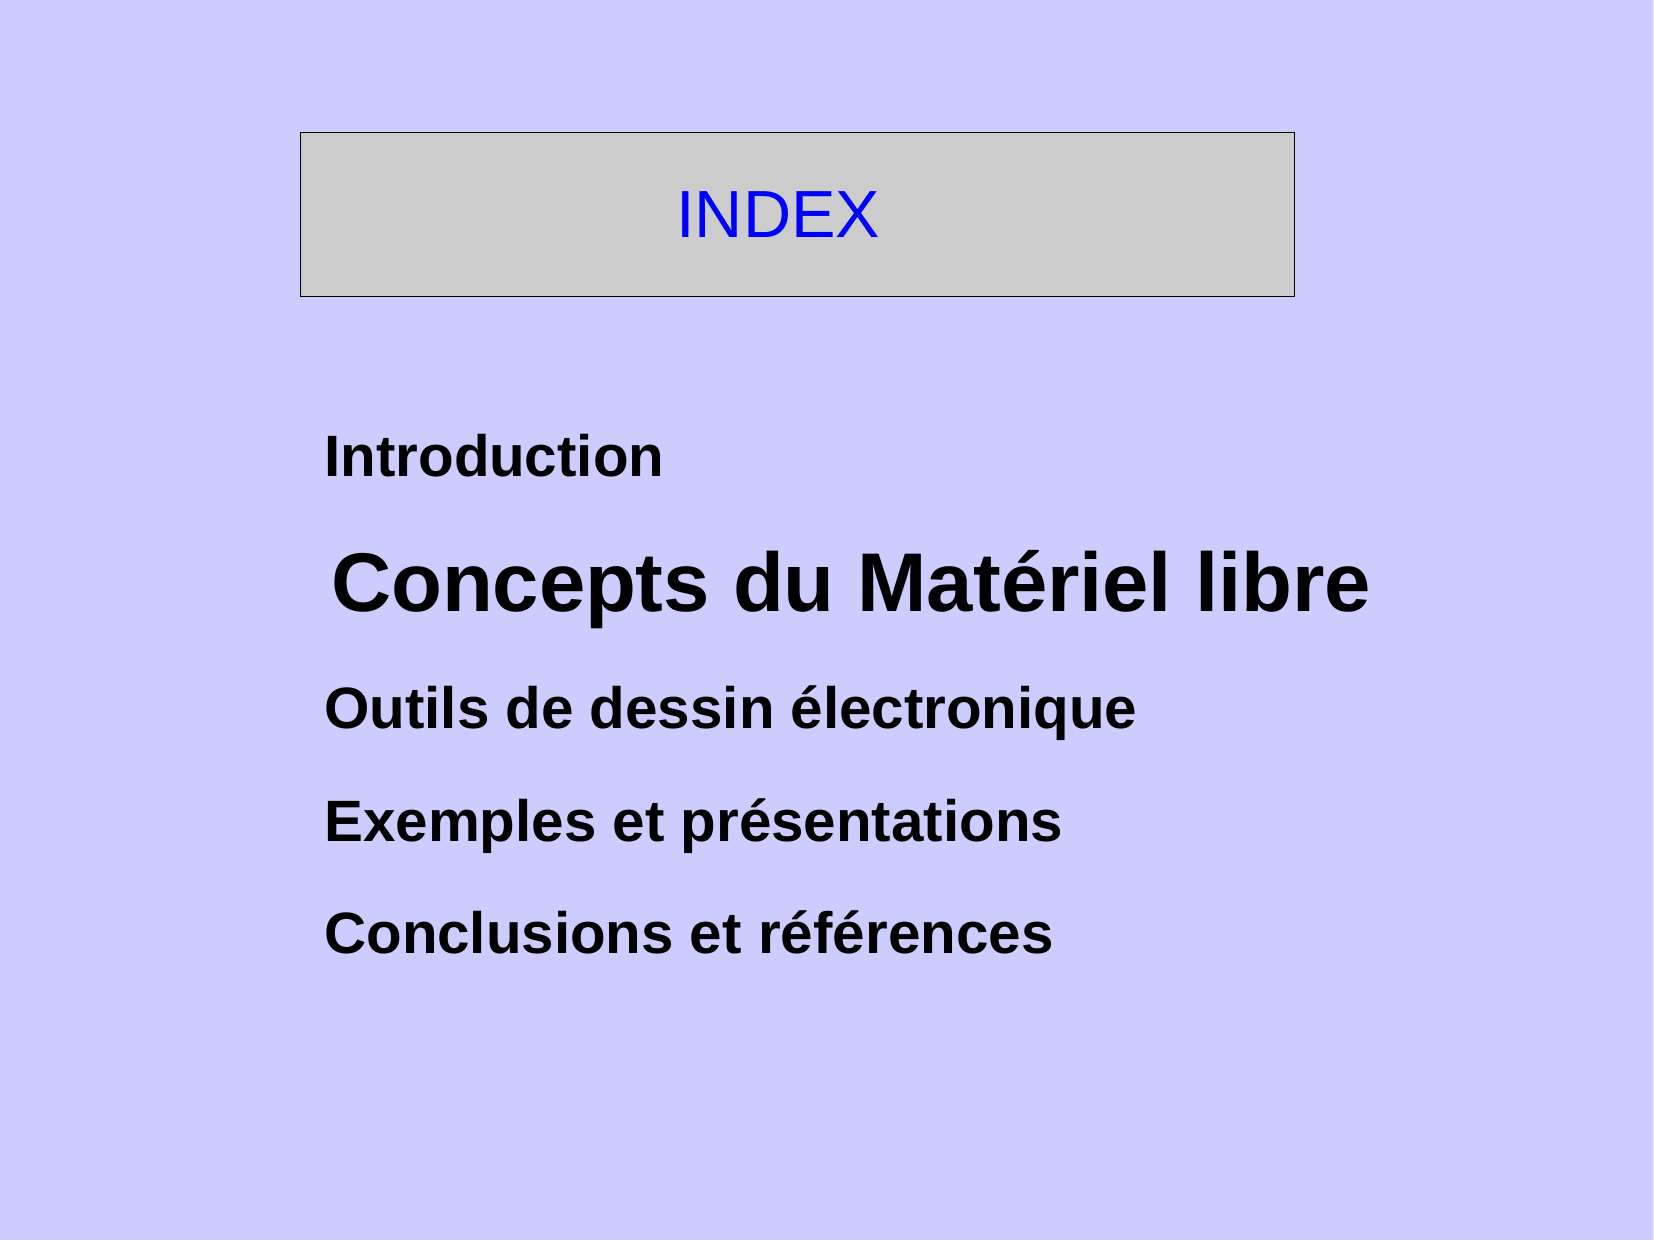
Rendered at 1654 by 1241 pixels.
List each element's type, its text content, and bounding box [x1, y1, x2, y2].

text_box [300, 132, 1295, 297]
text_box Introduction Concepts du Matériel libre Outils de dessin électronique Exemples et présentations Conclusions et références [308, 423, 1595, 1078]
text_box INDEX [676, 177, 905, 256]
